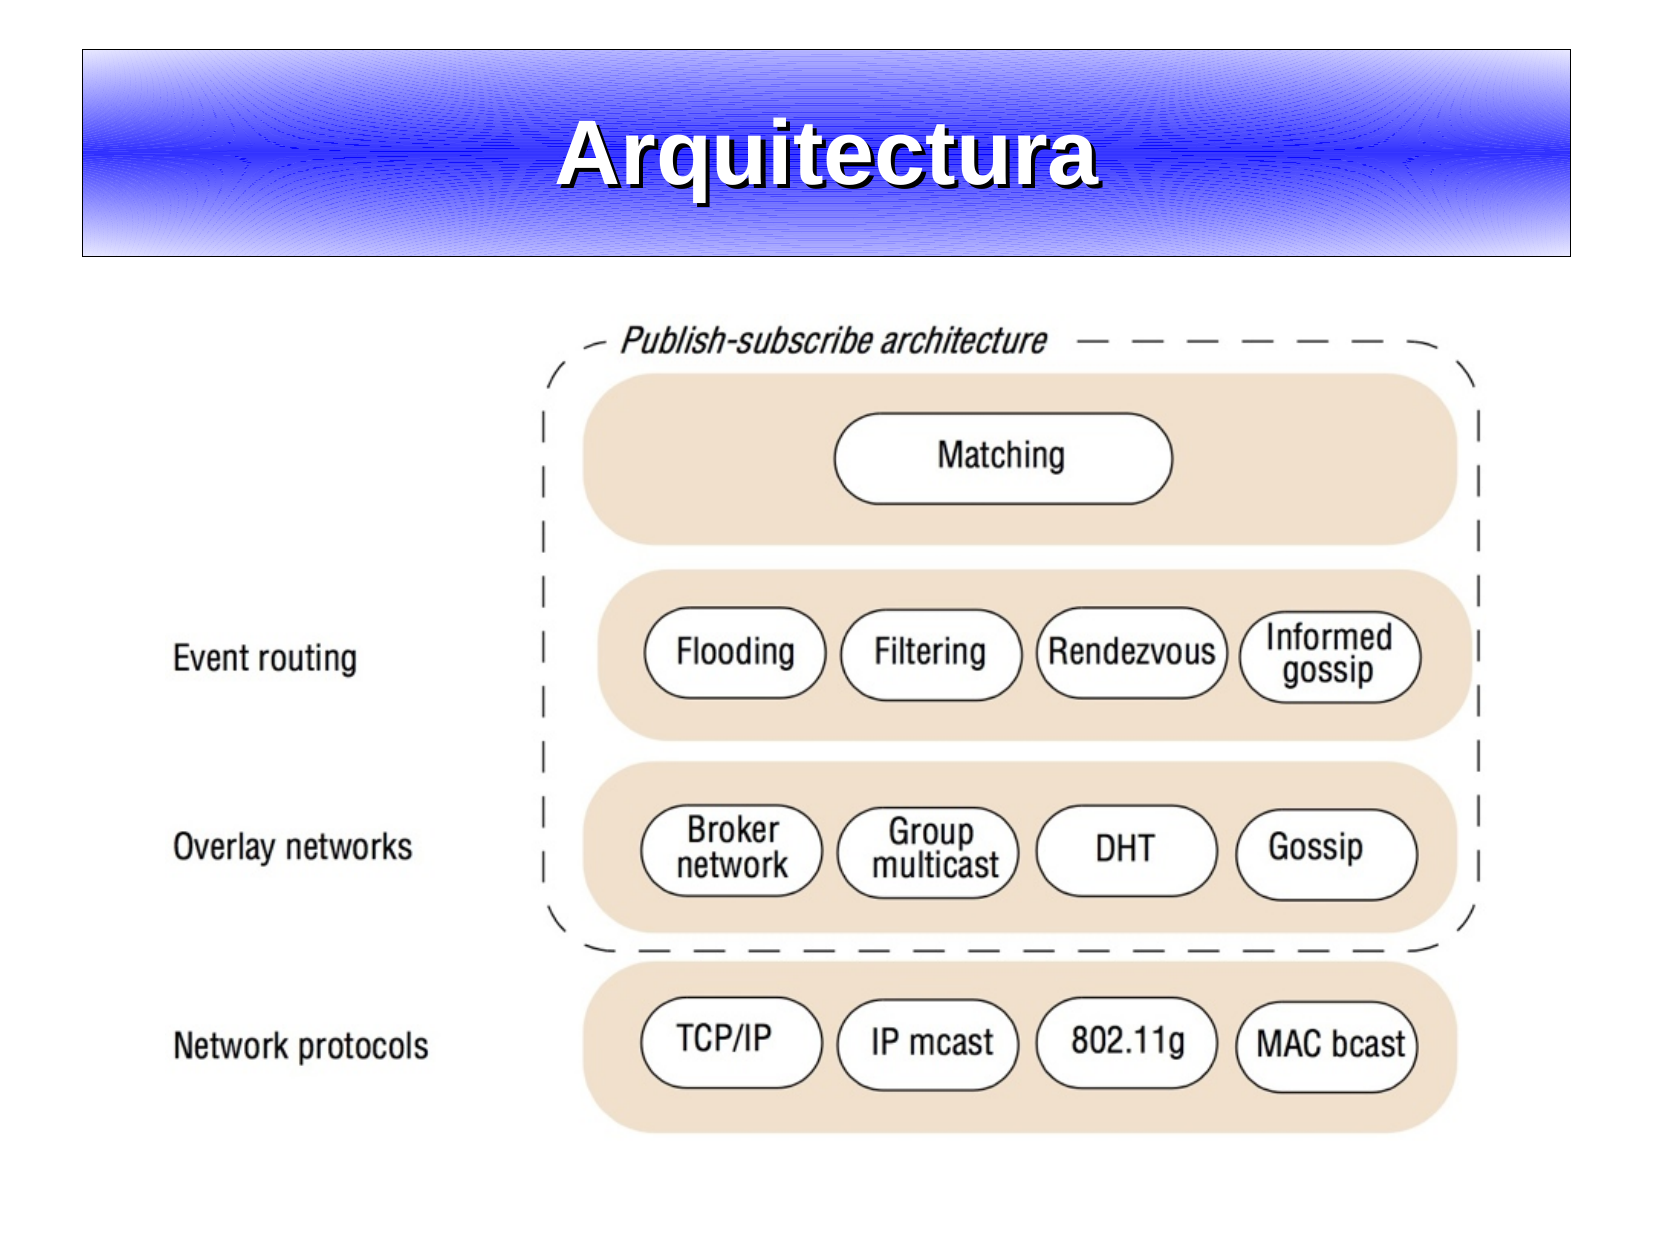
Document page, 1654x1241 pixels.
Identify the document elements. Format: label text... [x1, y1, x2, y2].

picture [165, 314, 1497, 1141]
title Arquitectura [82, 49, 1571, 257]
